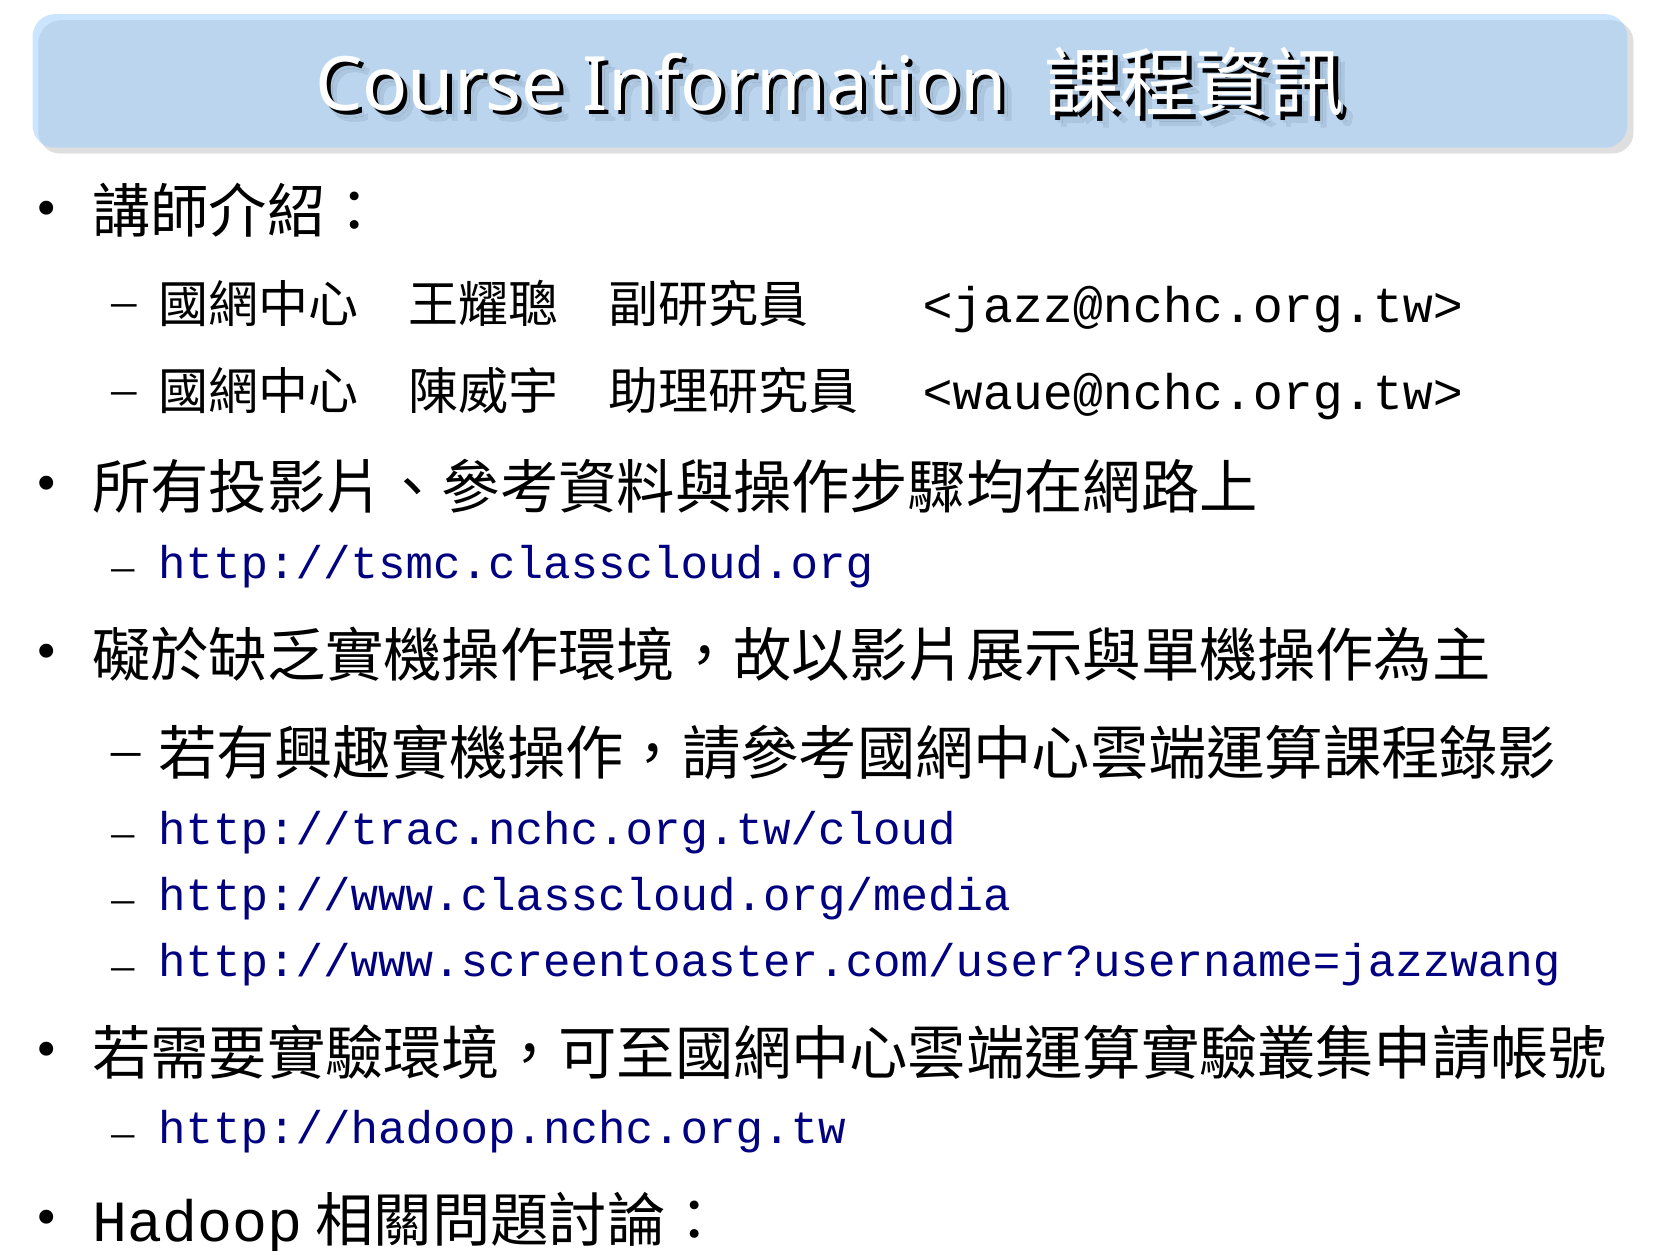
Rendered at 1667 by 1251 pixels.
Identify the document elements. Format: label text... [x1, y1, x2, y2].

list 講師介紹： 國網中心 王耀聰 副研究員 <jazz@nchc.org.tw> 國網中心 陳威宇 助理研究員 <waue@nchc.org.tw> 所有投影片、參考資料與操作步驟均在網路上 http://tsmc.classcloud.org 礙於缺乏實機操作環境，故以影片展示與單機操作為主 若有興趣實機操作，請參考國網中心雲端運算課程錄影 http://trac.nchc.org.tw/cloud http://www.classcloud.org/media http://www.screentoaster.com/user?username=jazzwang 若需要實驗環境，可至國網中心雲端運算實驗叢集申請帳號 http://hadoop.nchc.org.tw Hadoop相關問題討論： http://forum.hadoop.tw [36, 165, 1619, 1211]
text_box Course Information 課程資訊 [32, 14, 1628, 148]
